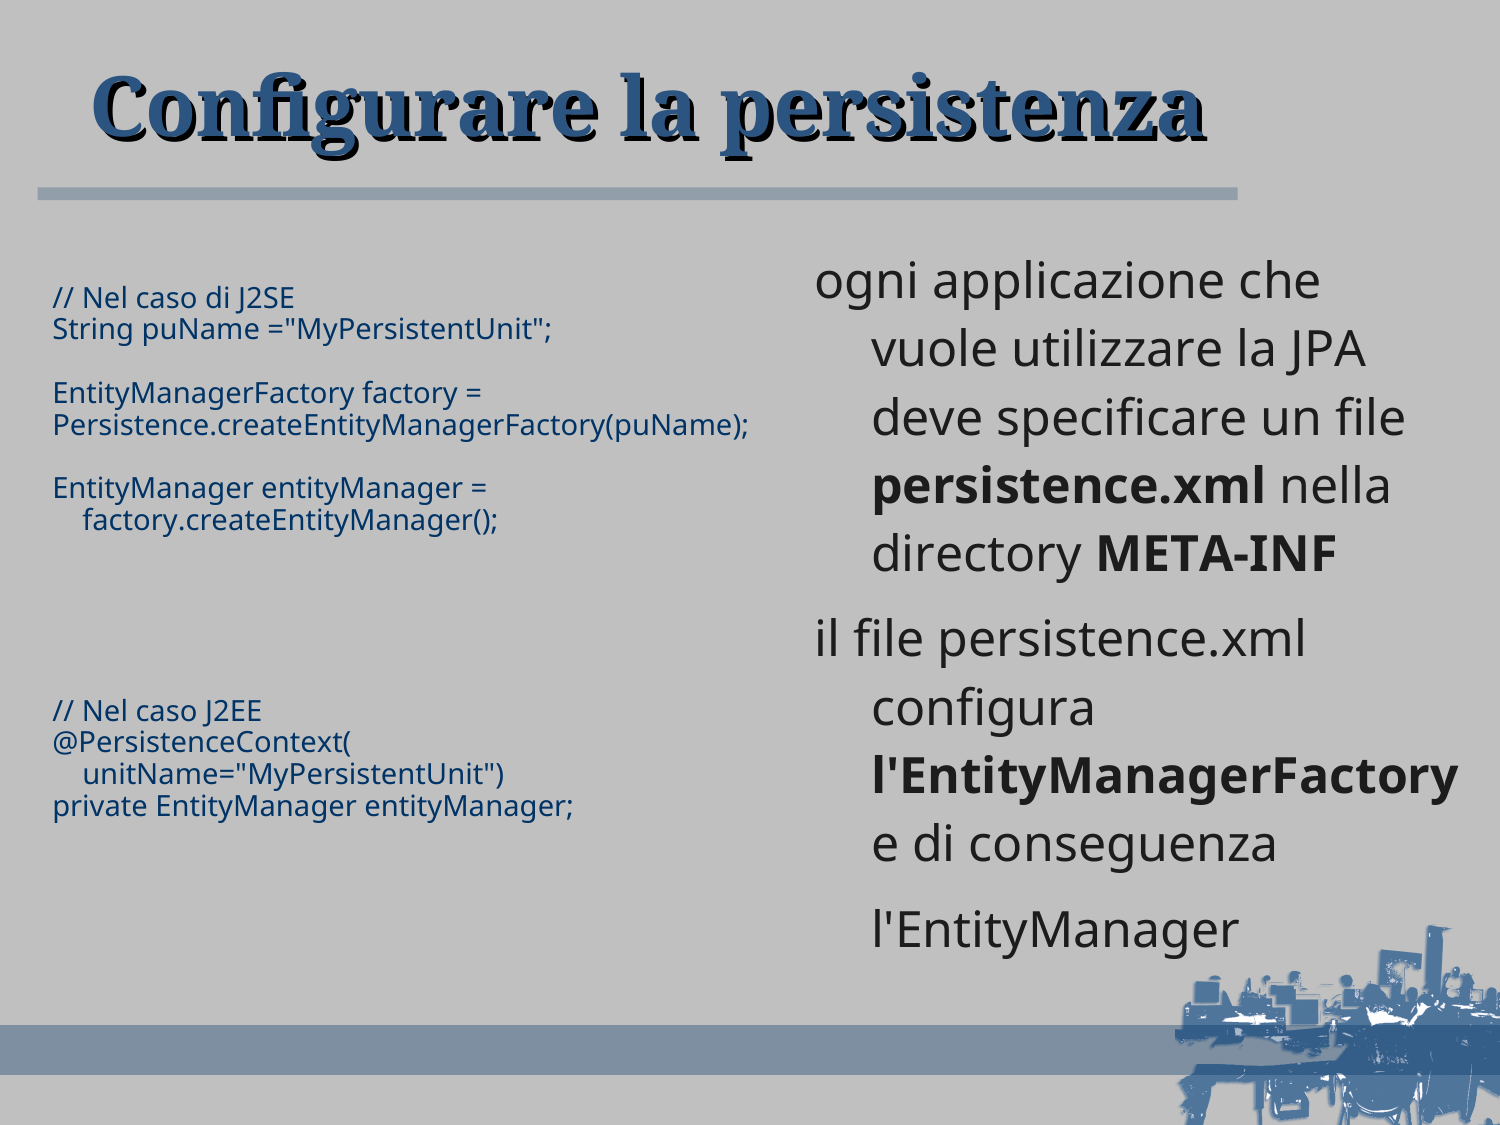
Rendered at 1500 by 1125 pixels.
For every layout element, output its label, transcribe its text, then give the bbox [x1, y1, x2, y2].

text_box // Nel caso di J2SE String puName ="MyPersistentUnit"; EntityManagerFactory factory = Persistence.createEntityManagerFactory(puName); EntityManager entityManager = factory.createEntityManager(); // Nel caso J2EE @PersistenceContext( unitName="MyPersistentUnit") private EntityManager entityManager; [37, 274, 827, 905]
title Configurare la persistenza [75, 35, 1426, 174]
list ogni applicazione che vuole utilizzare la JPA deve specificare un file persistence.xml nella directory META-INF il file persistence.xml configura l'EntityManagerFactory e di conseguenza l'EntityManager [800, 237, 1476, 1006]
